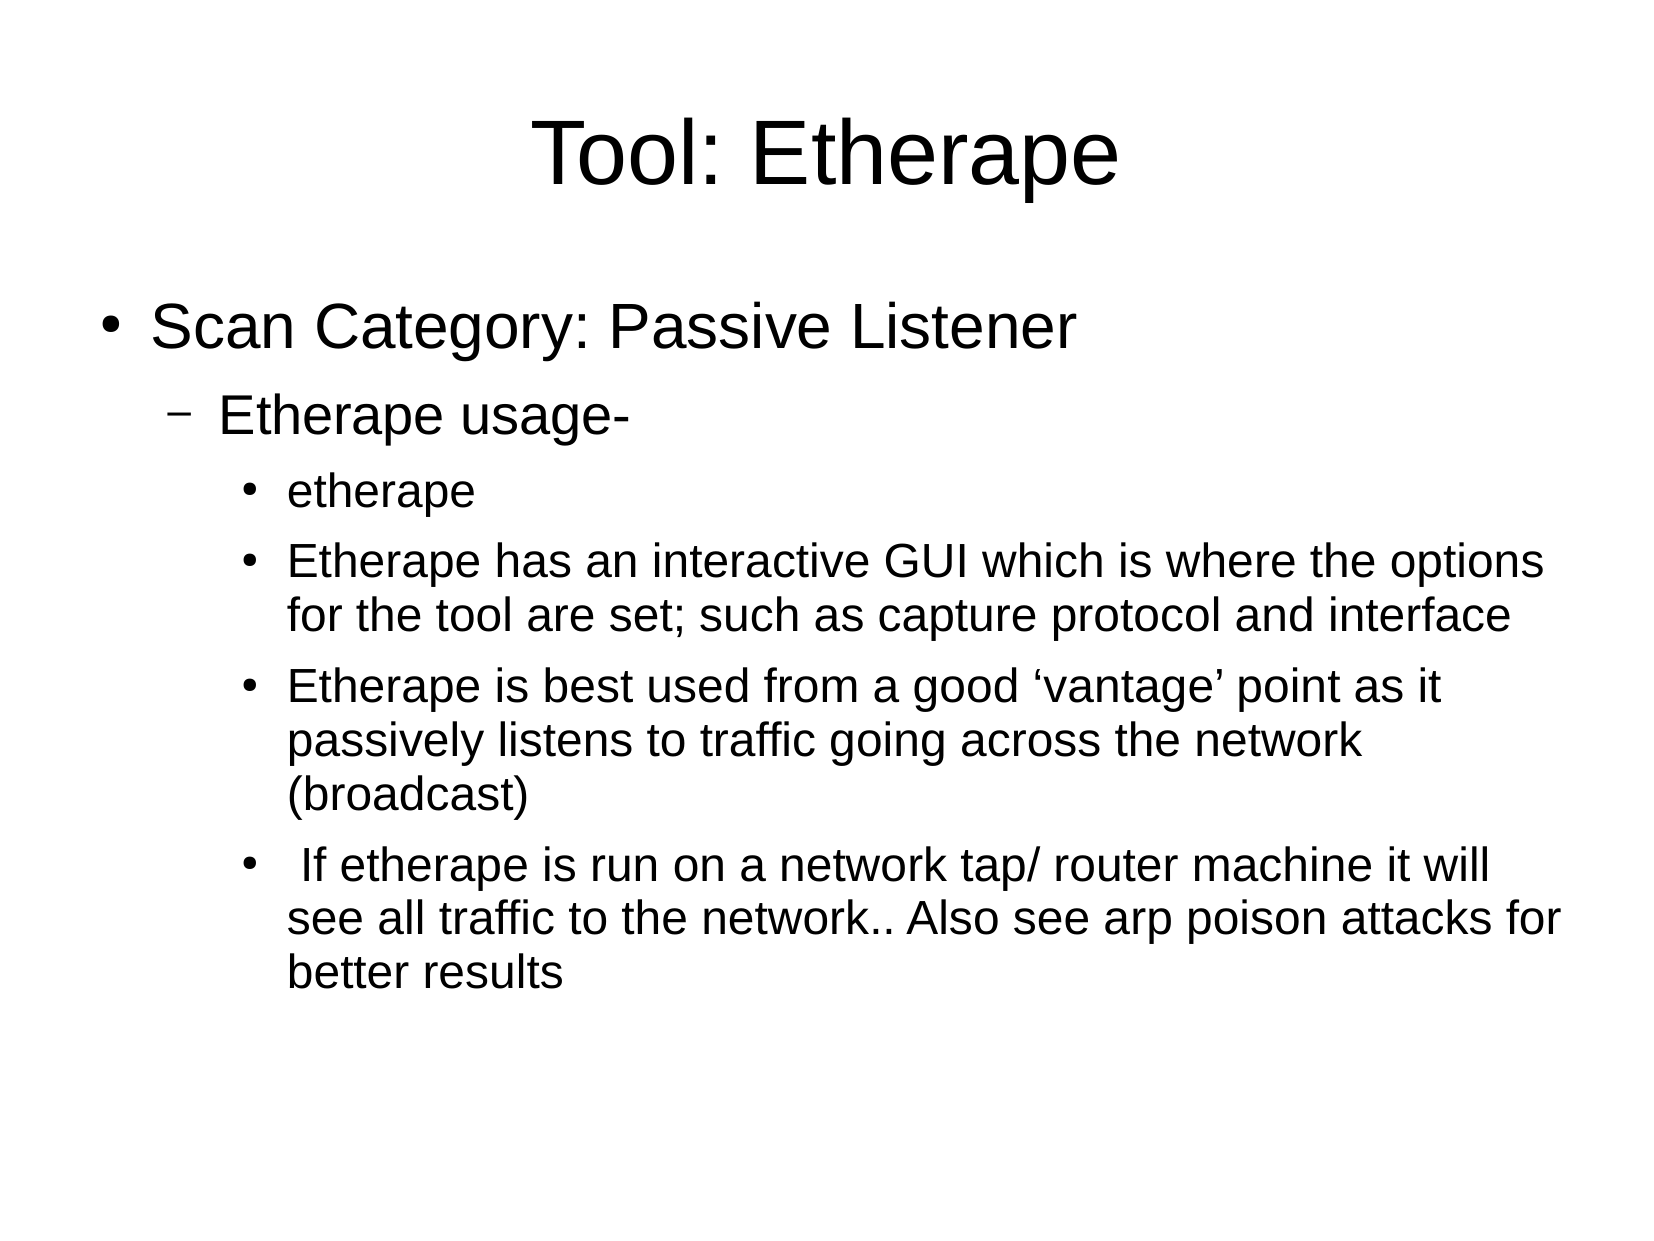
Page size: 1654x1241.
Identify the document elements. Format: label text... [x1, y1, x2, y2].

title Tool: Etherape [82, 49, 1571, 257]
list Scan Category: Passive Listener Etherape usage- etherape Etherape has an interactive GUI which is where the options for the tool are set; such as capture protocol and interface Etherape is best used from a good ‘vantage’ point as it passively listens to traffic going across the network (broadcast) If etherape is run on a network tap/ router machine it will see all traffic to the network.. Also see arp poison attacks for better results [82, 290, 1571, 1010]
